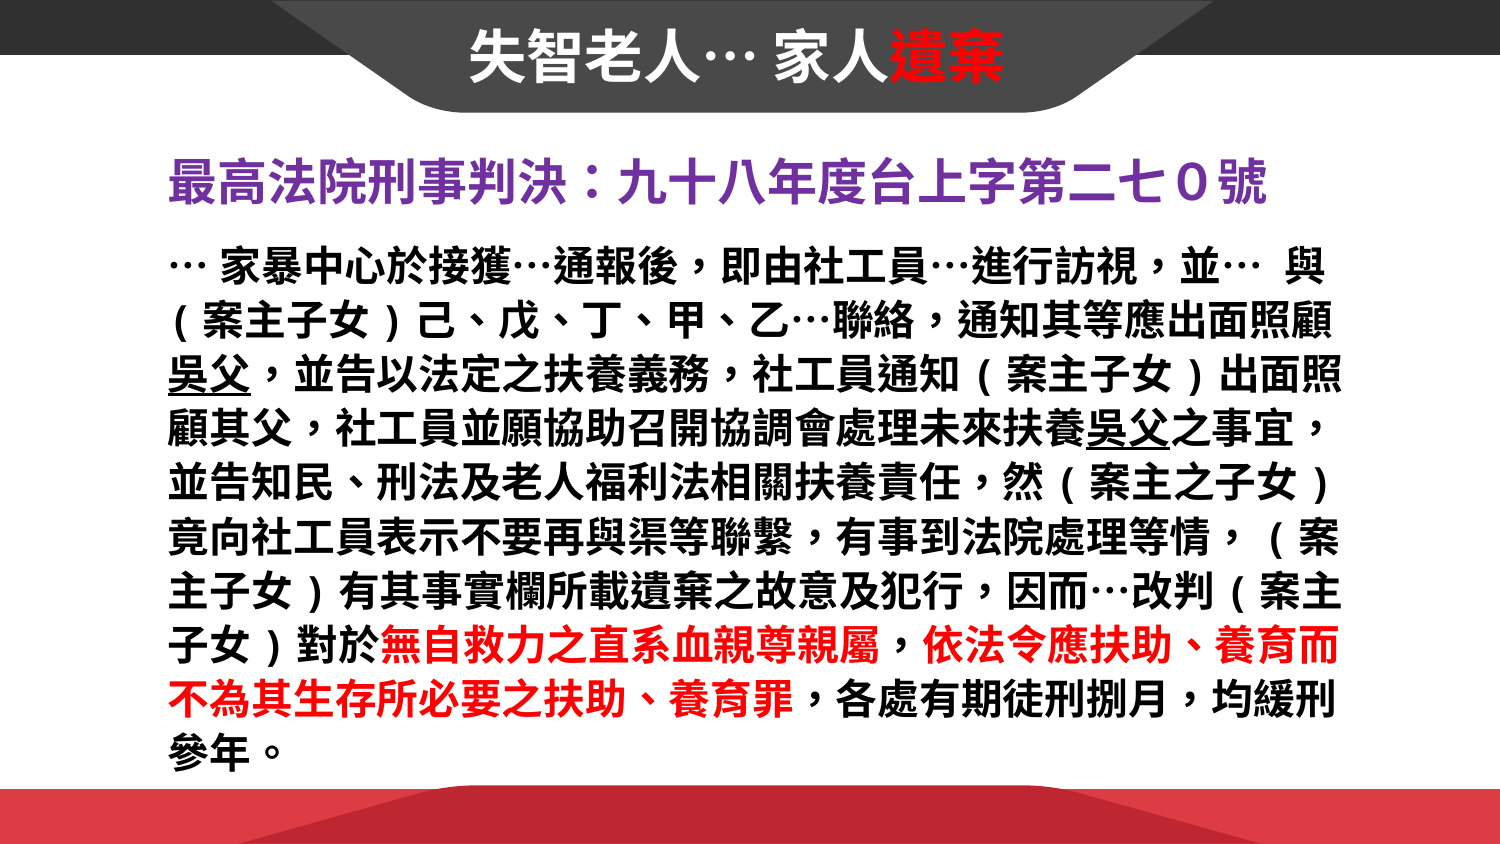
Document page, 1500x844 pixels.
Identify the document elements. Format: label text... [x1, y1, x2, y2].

text_box 最高法院刑事判決：九十八年度台上字第二七０號 …家暴中心於接獲…通報後，即由社工員…進行訪視，並… 與(案主子女)己、戊、丁、甲、乙…聯絡，通知其等應出面照顧吳父，並告以法定之扶養義務，社工員通知(案主子女)出面照顧其父，社工員並願協助召開協調會處理未來扶養吳父之事宜，並告知民、刑法及老人福利法相關扶養責任，然(案主之子女)竟向社工員表示不要再與渠等聯繫，有事到法院處理等情，(案主子女)有其事實欄所載遺棄之故意及犯行，因而…改判(案主子女)對於無自救力之直系血親尊親屬，依法令應扶助、養育而不為其生存所必要之扶助、養育罪，各處有期徒刑捌月，均緩刑參年。 [153, 149, 1368, 785]
text_box [0, 785, 1500, 844]
text_box 失智老人… 家人遺棄 [453, 12, 1047, 99]
text_box [0, 0, 1500, 113]
